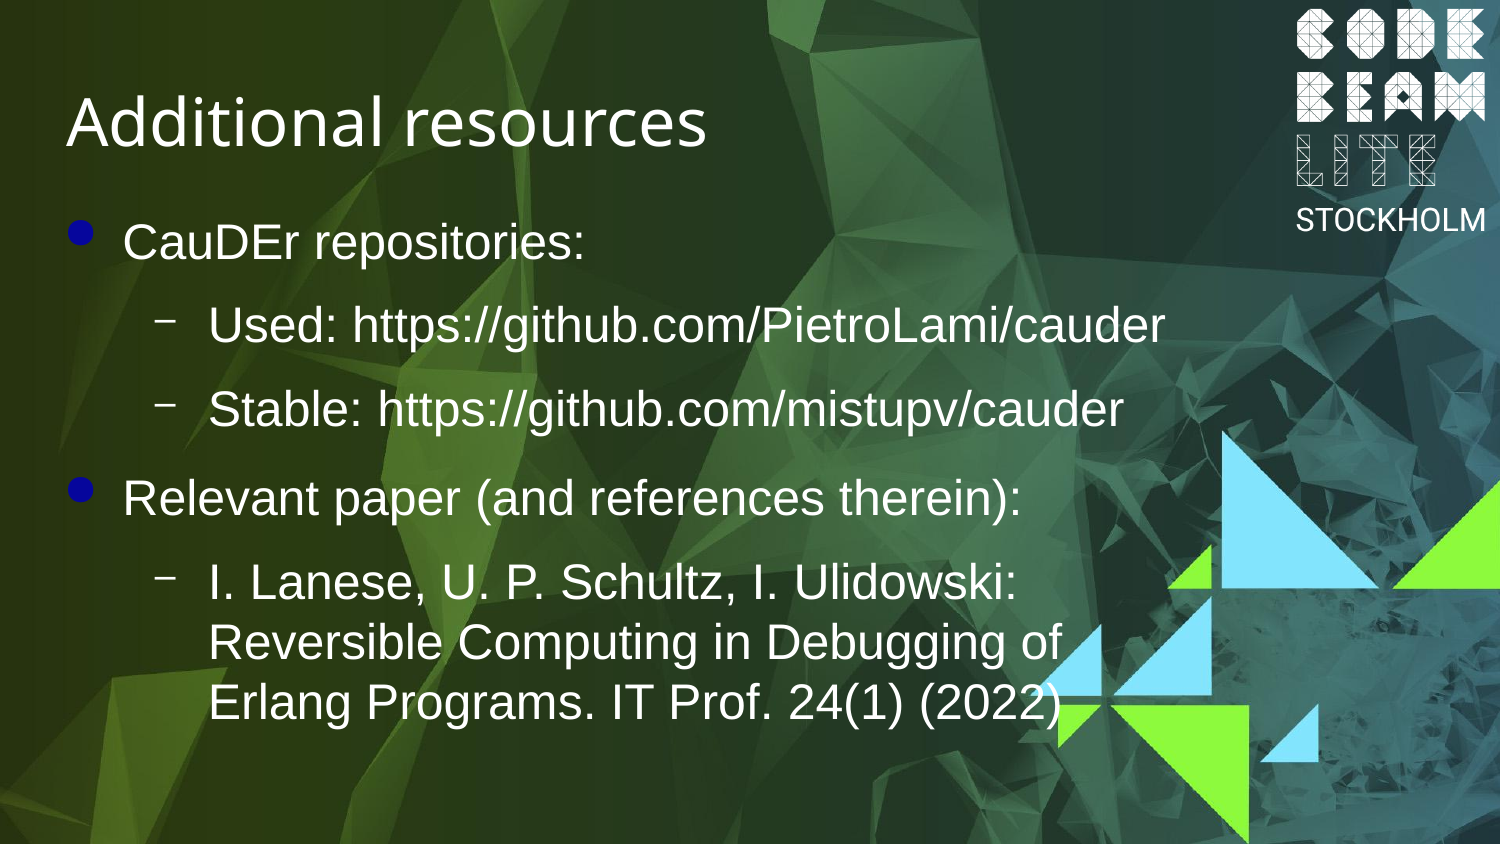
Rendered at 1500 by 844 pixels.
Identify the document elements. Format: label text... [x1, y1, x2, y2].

picture [0, 0, 1500, 844]
list CauDEr repositories: Used: https://github.com/PietroLami/cauder Stable: https://github.com/mistupv/cauder Relevant paper (and references therein): I. Lanese, U. P. Schultz, I. Ulidowski: Reversible Computing in Debugging of Erlang Programs. IT Prof. 24(1) (2022) [51, 189, 1229, 750]
title Additional resources [51, 72, 1449, 167]
